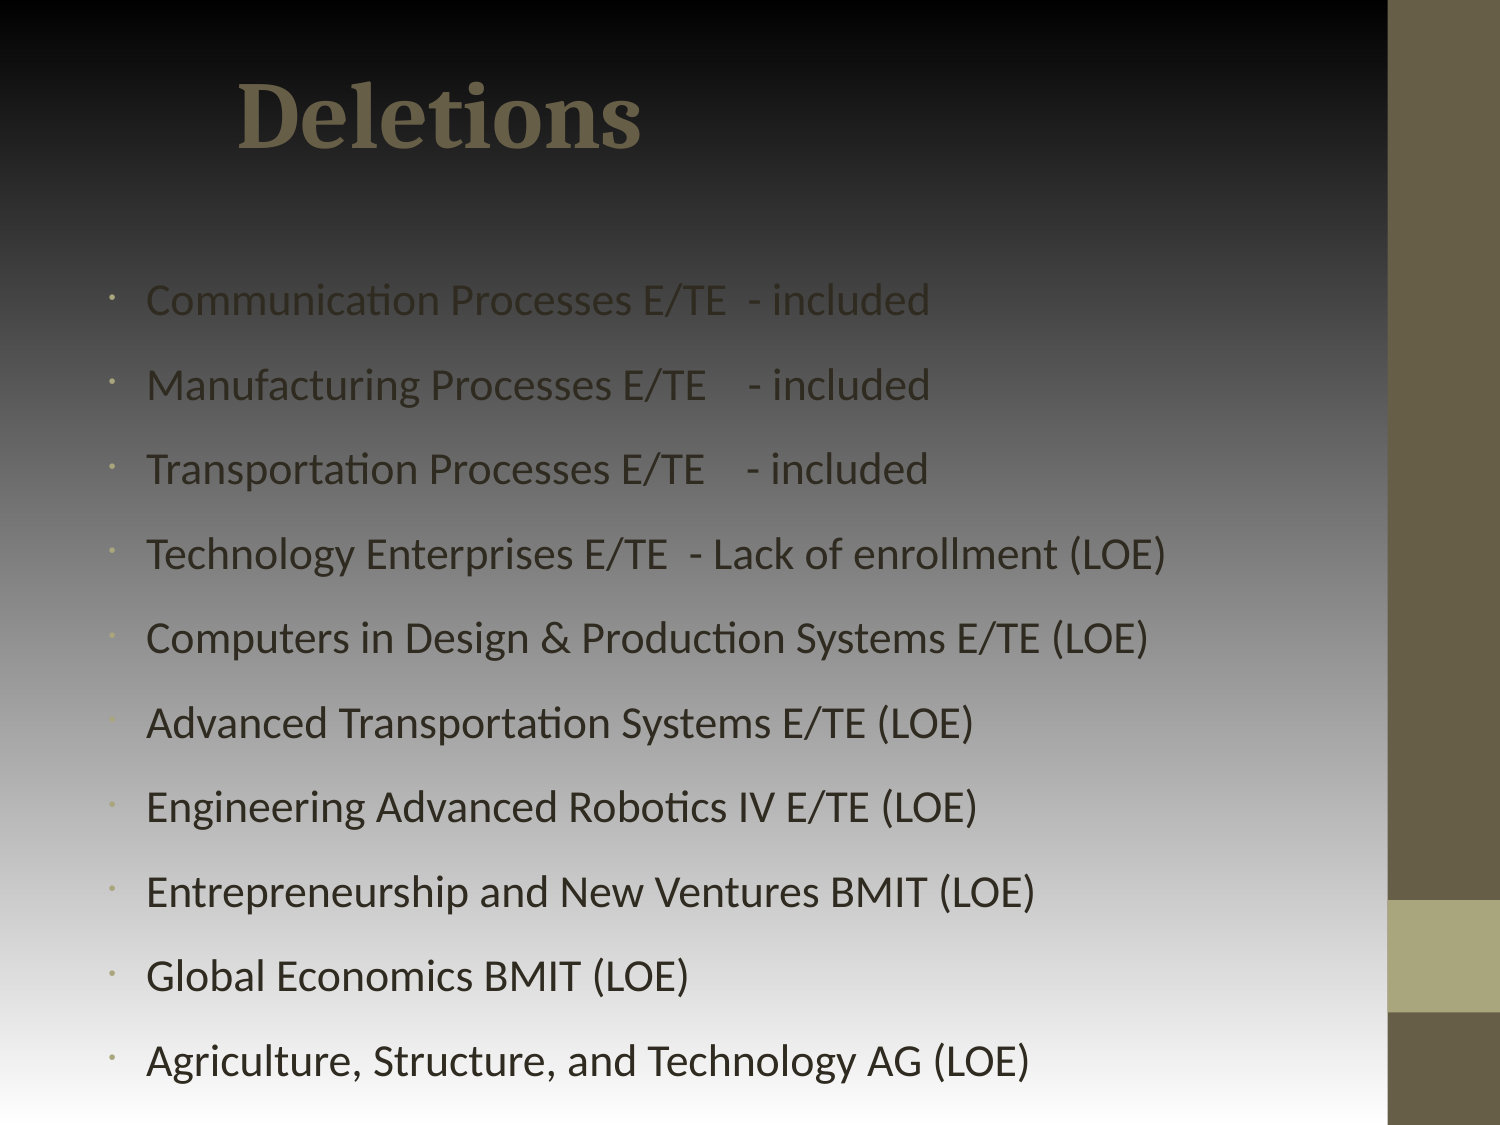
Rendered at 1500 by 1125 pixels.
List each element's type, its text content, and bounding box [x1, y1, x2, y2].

list Communication Processes E/TE - included Manufacturing Processes E/TE - included Transportation Processes E/TE - included Technology Enterprises E/TE - Lack of enrollment (LOE) Computers in Design & Production Systems E/TE (LOE) Advanced Transportation Systems E/TE (LOE) Engineering Advanced Robotics IV E/TE (LOE) Entrepreneurship and New Ventures BMIT (LOE) Global Economics BMIT (LOE) Agriculture, Structure, and Technology AG (LOE) [75, 262, 1325, 1050]
title Deletions [75, 45, 1325, 233]
